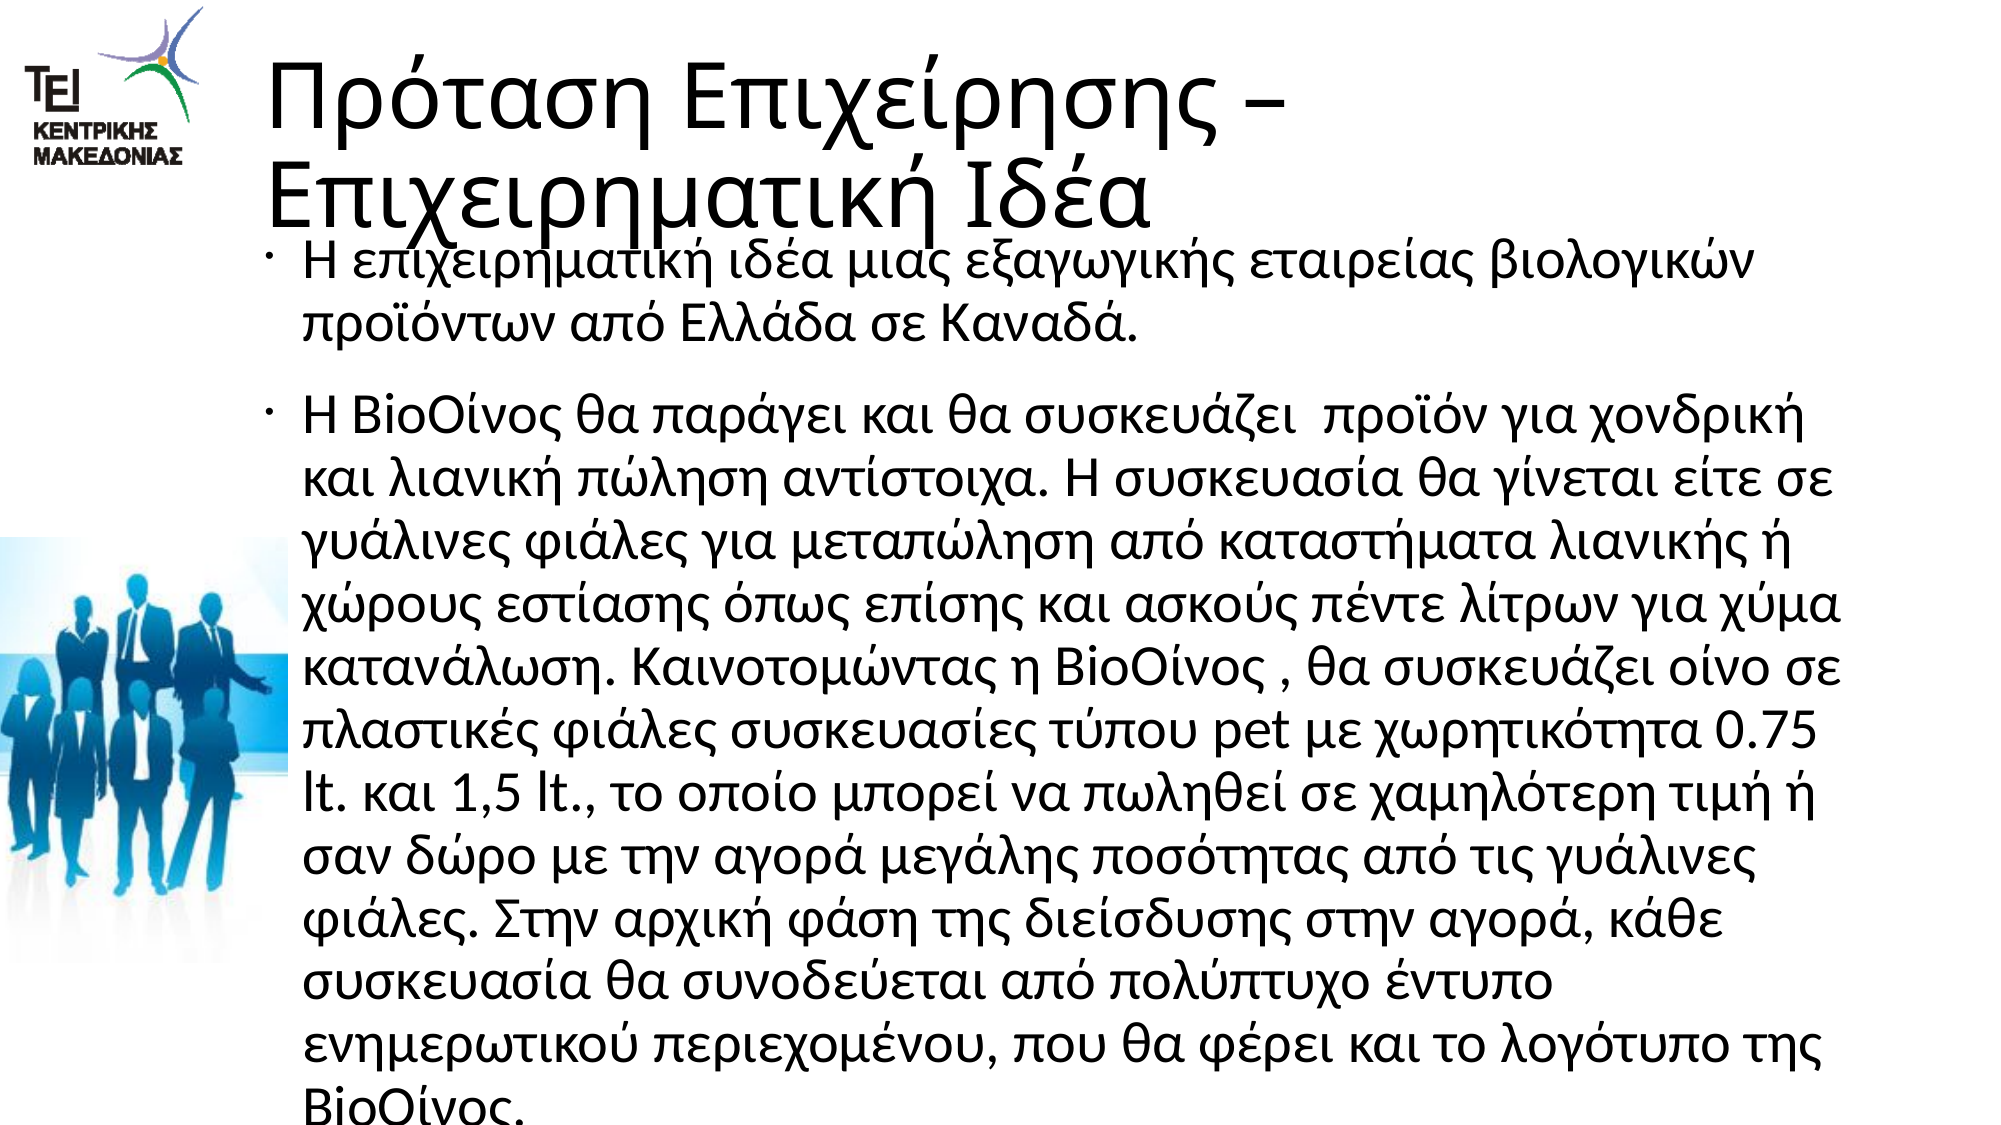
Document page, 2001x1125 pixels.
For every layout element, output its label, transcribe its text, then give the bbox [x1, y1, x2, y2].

title Πρόταση Επιχείρησης – Επιχειρηματική Ιδέα [249, 41, 1863, 192]
picture [0, 537, 249, 963]
picture [0, 0, 135, 169]
list Η επιχειρηματική ιδέα μιας εξαγωγικής εταιρείας βιολογικών προϊόντων από Ελλάδα σε Καναδά. Η BioΟίνος θα παράγει και θα συσκευάζει προϊόν για χονδρική και λιανική πώληση αντίστοιχα. Η συσκευασία θα γίνεται είτε σε γυάλινες φιάλες για μεταπώληση από καταστήματα λιανικής ή χώρους εστίασης όπως επίσης και ασκούς πέντε λίτρων για χύμα κατανάλωση. Καινοτομώντας η BioΟίνος , θα συσκευάζει οίνο σε πλαστικές φιάλες συσκευασίες τύπου pet με χωρητικότητα 0.75 lt. και 1,5 lt., το οποίο μπορεί να πωληθεί σε χαμηλότερη τιμή ή σαν δώρο με την αγορά μεγάλης ποσότητας από τις γυάλινες φιάλες. Στην αρχική φάση της διείσδυσης στην αγορά, κάθε συσκευασία θα συνοδεύεται από πολύπτυχο έντυπο ενημερωτικού περιεχομένου, που θα φέρει και το λογότυπο της BioΟίνος. Είναι μια επιχείρηση που προς το παρόν δεν μπορεί να κριθεί έντονα ανταγωνιστική λόγω που δεν έχει αναπτυχθεί ευρέως και στους υπολοίπους ανταγωνιστές. Είναι λοιπόν μια επιχείρηση που συνδυάζει την παρουσίαση - προώθηση των προϊόντων της παράλληλα με την αστείρευτη ελληνική ποιότητα και μοναδικότητα αυτών. Τα έσοδα της επιχείρησης θα πραγματοποιούνται κατά ένα μεγάλο ποσοστό από τις εξαγωγές, μιας και ο σκοπός ίδρυσης της επιχείρησης διαγραφόταν μέσω εξαγωγικού χαρακτήρα. [249, 220, 1863, 994]
